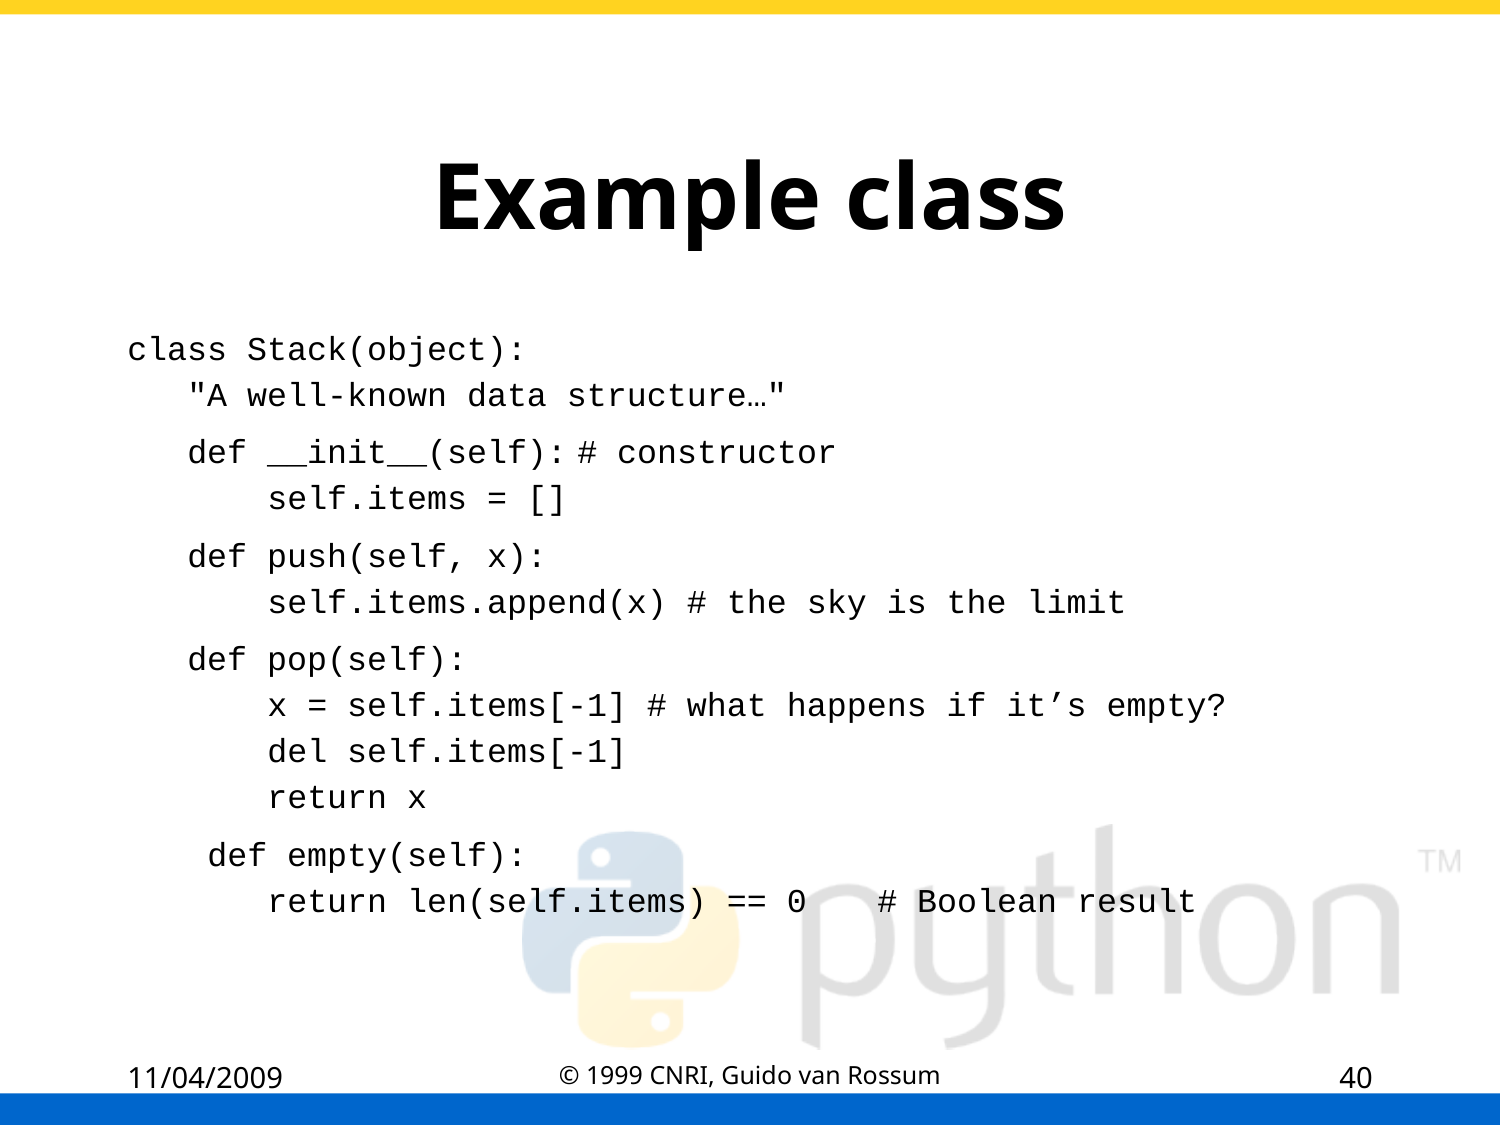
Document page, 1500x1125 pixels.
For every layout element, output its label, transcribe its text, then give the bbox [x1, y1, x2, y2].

list class Stack(object): "A well-known data structure…" def __init__(self): # constructor self.items = [] def push(self, x): self.items.append(x) # the sky is the limit def pop(self): x = self.items[-1] # what happens if it’s empty? del self.items[-1] return x def empty(self): return len(self.items) == 0 # Boolean result [112, 324, 1388, 1001]
title Example class [112, 99, 1388, 288]
